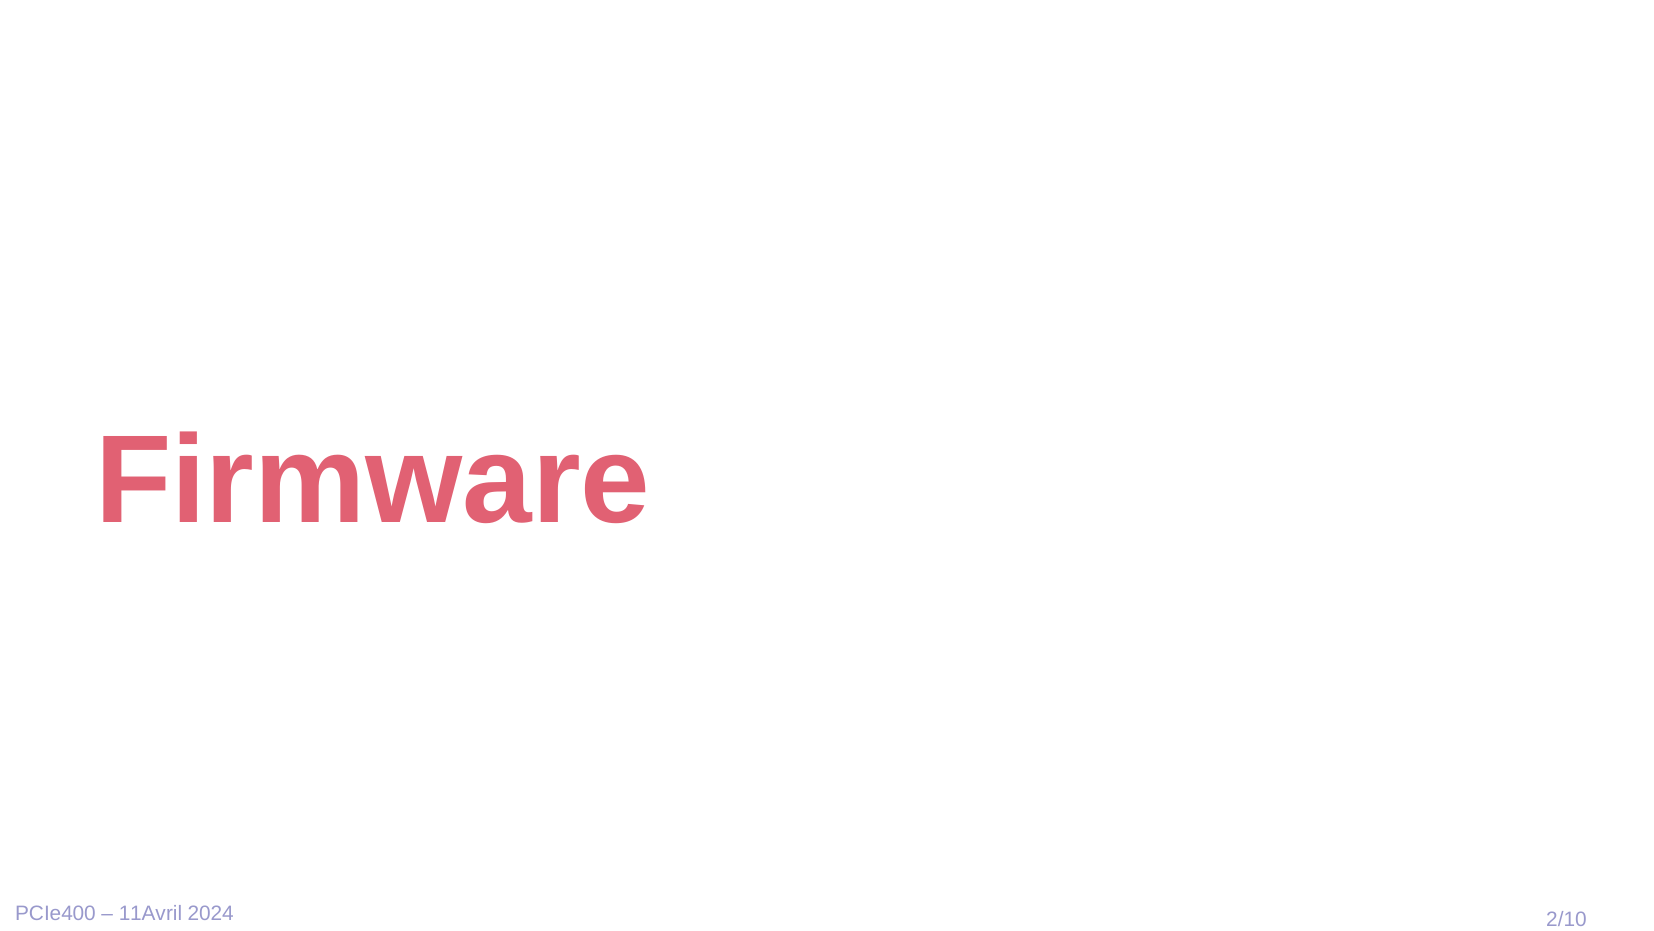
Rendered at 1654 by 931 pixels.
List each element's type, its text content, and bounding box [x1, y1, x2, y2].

title Firmware [94, 409, 1540, 550]
